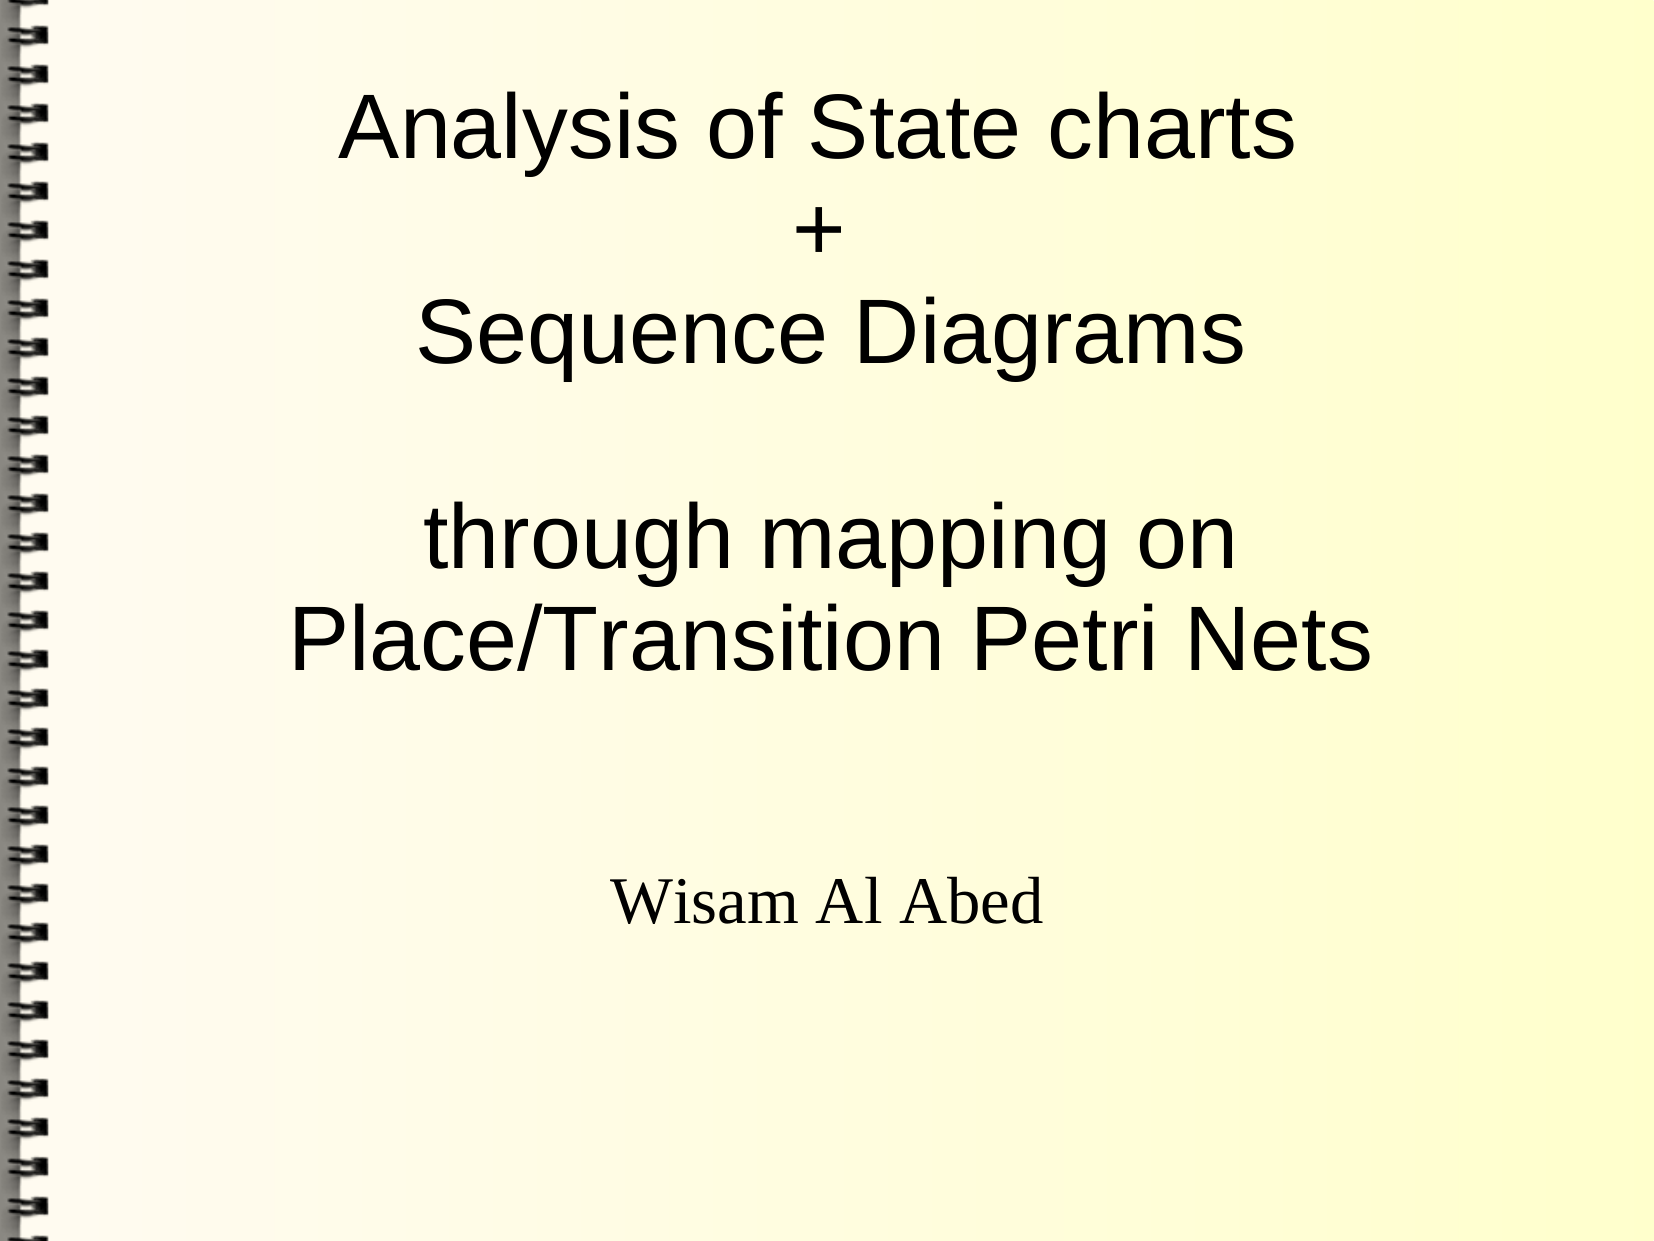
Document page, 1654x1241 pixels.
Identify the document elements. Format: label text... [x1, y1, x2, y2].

title Analysis of State charts + Sequence Diagrams through mapping on Place/Transition Petri Nets [125, 75, 1538, 691]
subtitle Wisam Al Abed [121, 675, 1534, 1127]
picture [0, 0, 1654, 1241]
